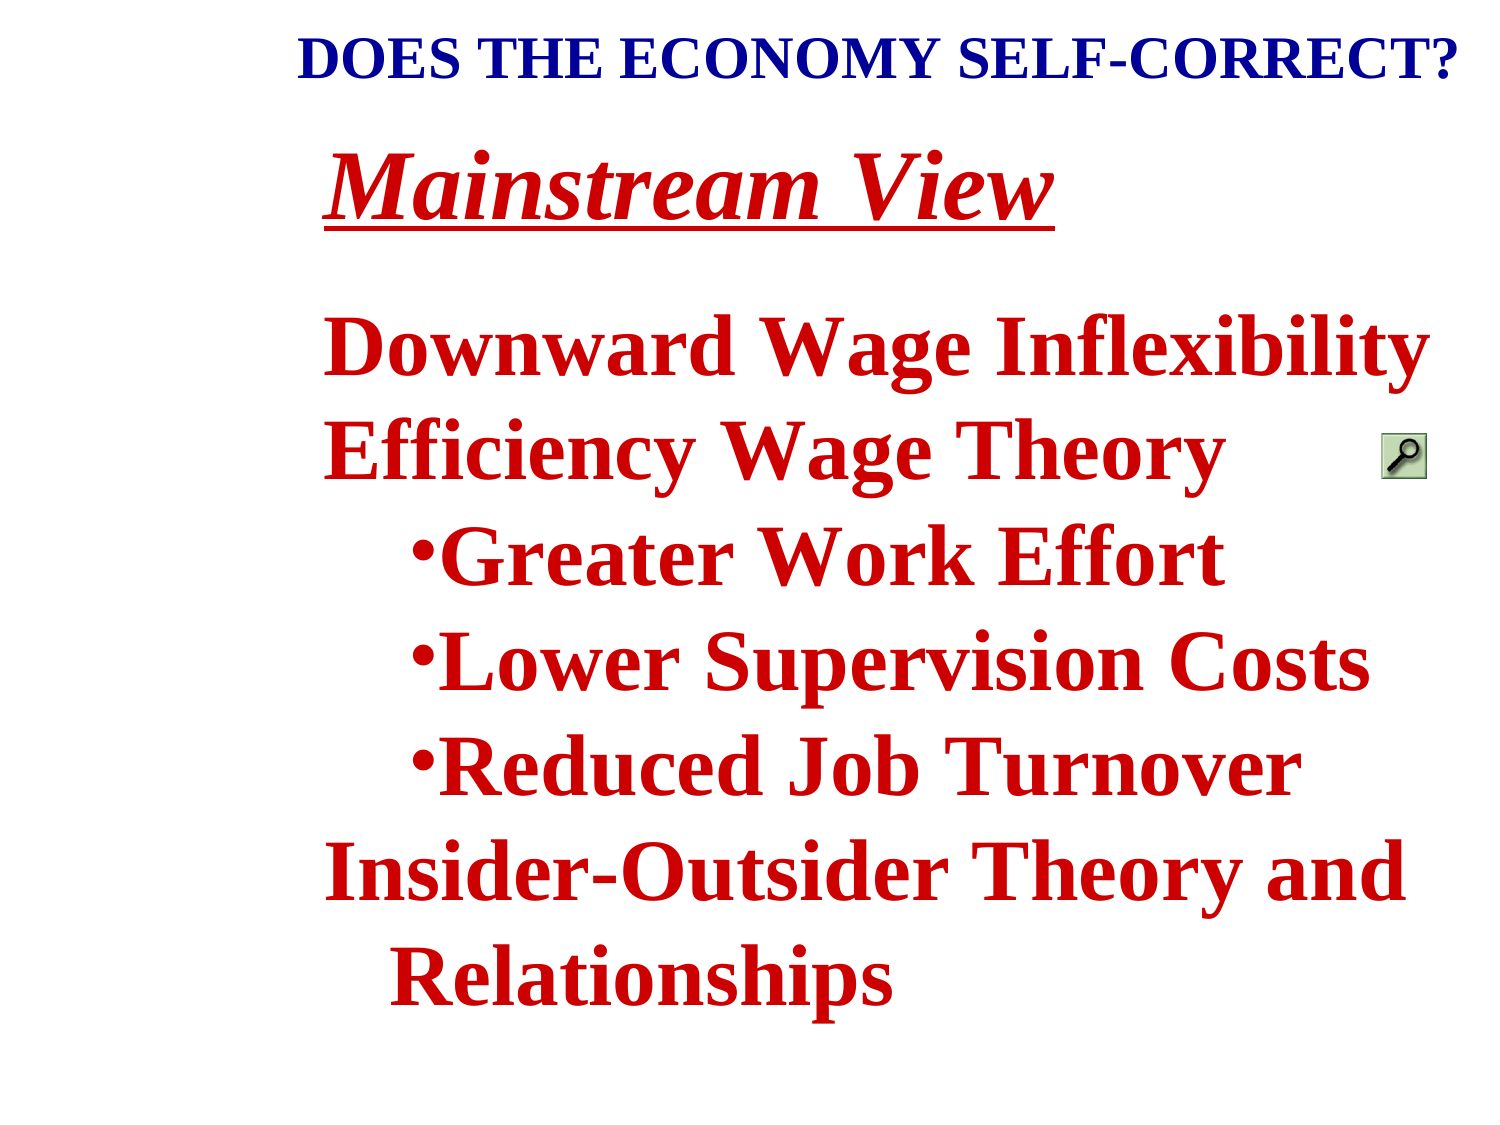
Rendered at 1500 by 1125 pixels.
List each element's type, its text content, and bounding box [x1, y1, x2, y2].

text_box DOES THE ECONOMY SELF-CORRECT? [282, 10, 1477, 98]
picture [1377, 433, 1427, 479]
text_box Mainstream View Downward Wage Inflexibility Efficiency Wage Theory Greater Work Effort Lower Supervision Costs Reduced Job Turnover Insider-Outsider Theory and Relationships [308, 112, 1459, 1030]
